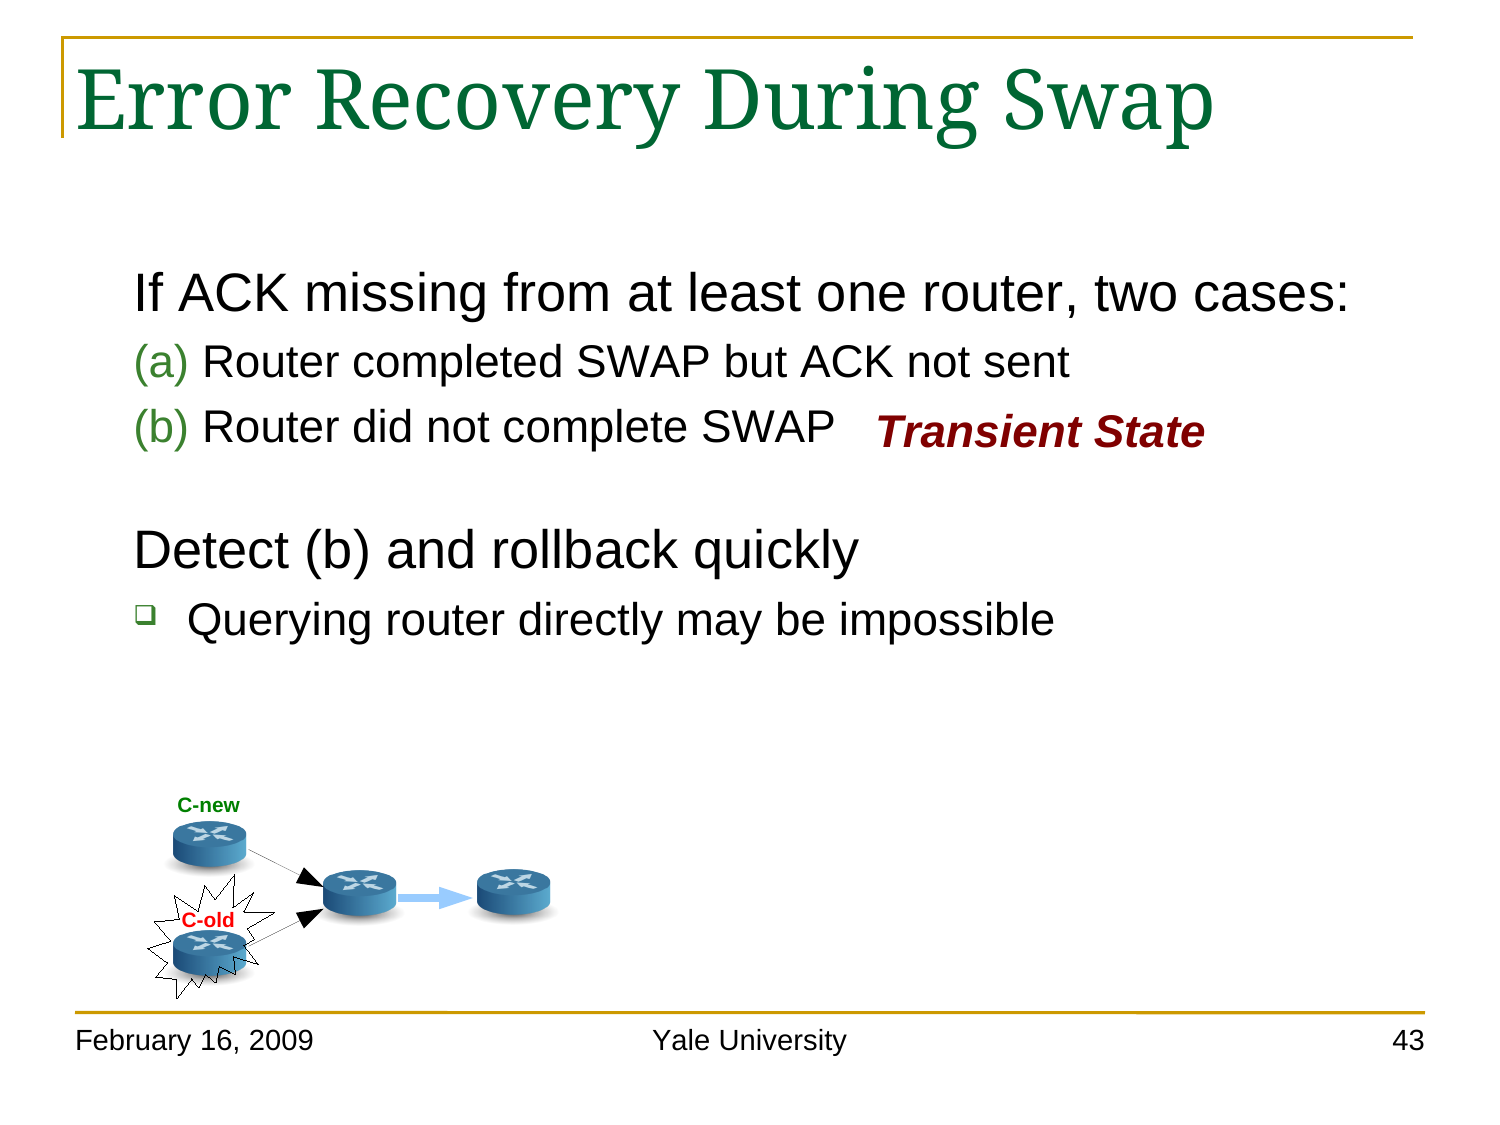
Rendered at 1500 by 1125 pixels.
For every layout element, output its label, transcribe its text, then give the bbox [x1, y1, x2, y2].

text_box C-old [166, 898, 250, 939]
text_box C-new [162, 784, 262, 825]
text_box Transient State [860, 394, 1221, 465]
picture [155, 920, 269, 993]
picture [155, 811, 269, 884]
title Error Recovery During Swap [75, 45, 1425, 151]
list If ACK missing from at least one router, two cases: Router completed SWAP but ACK not sent Router did not complete SWAP Detect (b) and rollback quickly Querying router directly may be impossible [77, 262, 1425, 1006]
picture [305, 860, 419, 933]
picture [459, 859, 573, 932]
